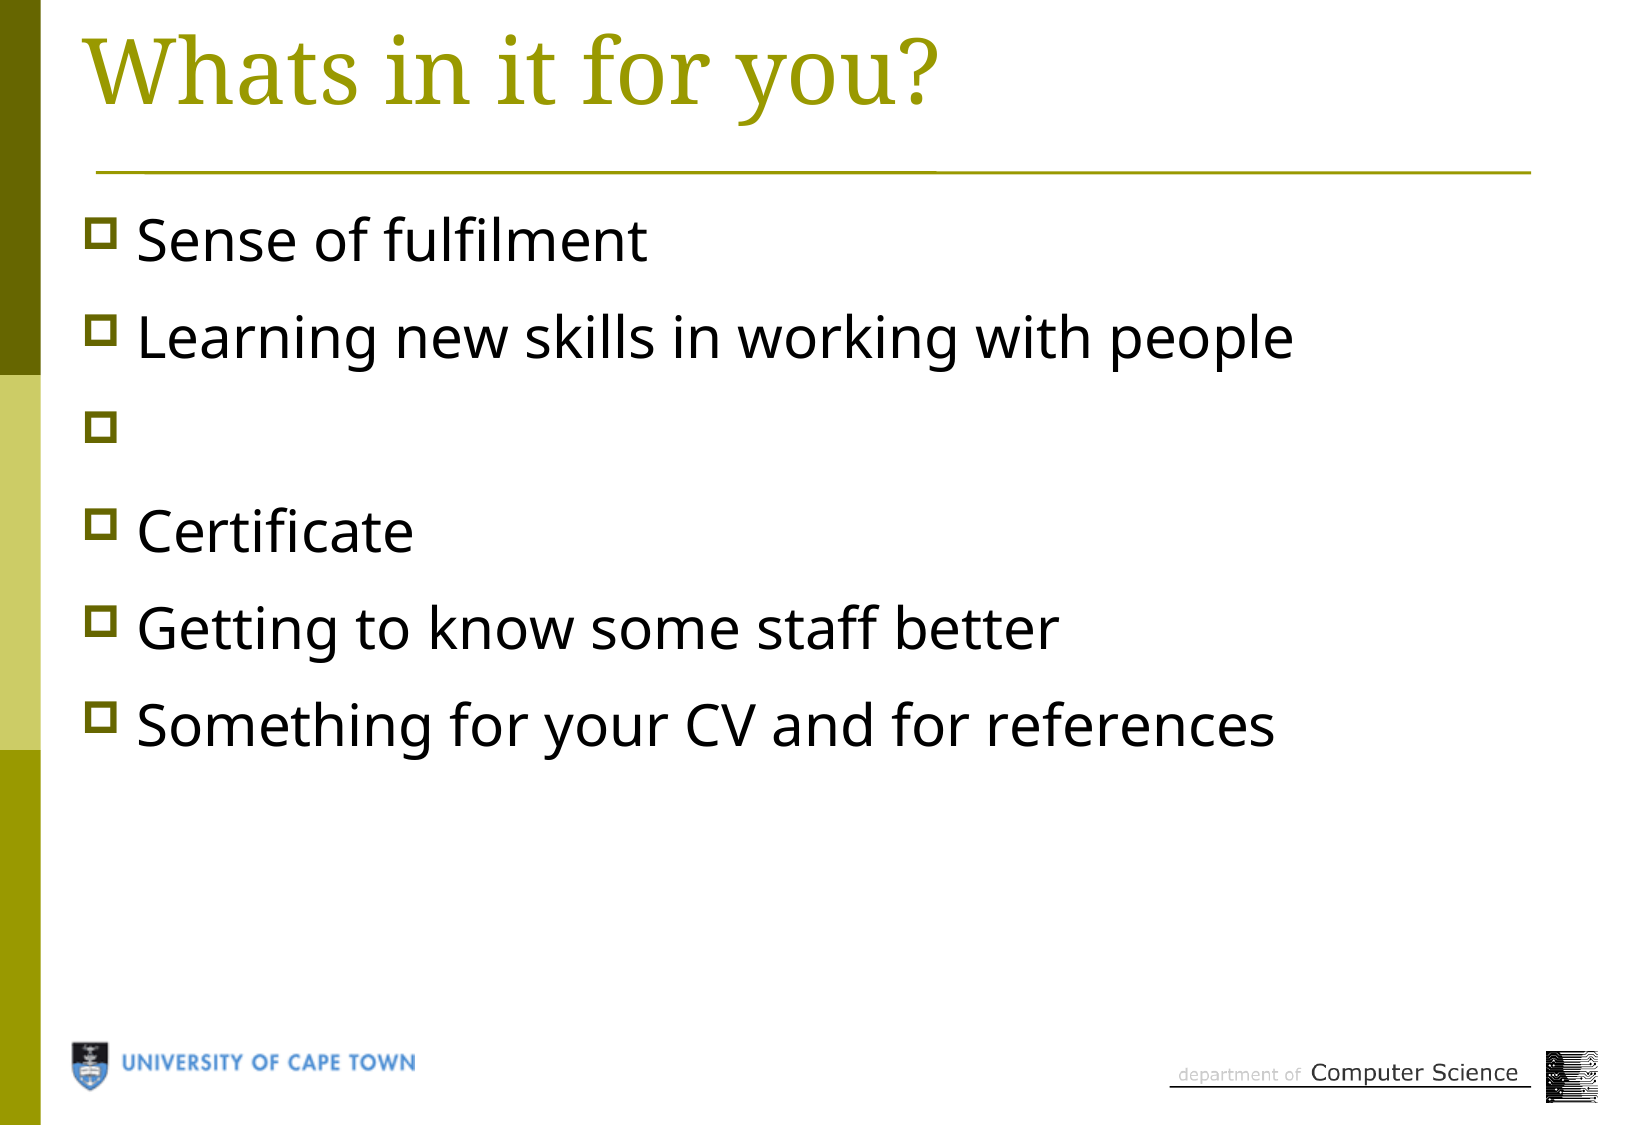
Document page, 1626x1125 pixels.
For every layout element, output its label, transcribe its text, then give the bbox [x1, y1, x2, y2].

list Sense of fulfilment Learning new skills in working with people Certificate Getting to know some staff better Something for your CV and for references [81, 196, 1543, 939]
title Whats in it for you? [81, 0, 1543, 172]
picture [1546, 1051, 1598, 1103]
picture [1169, 1043, 1532, 1091]
picture [61, 1024, 415, 1103]
